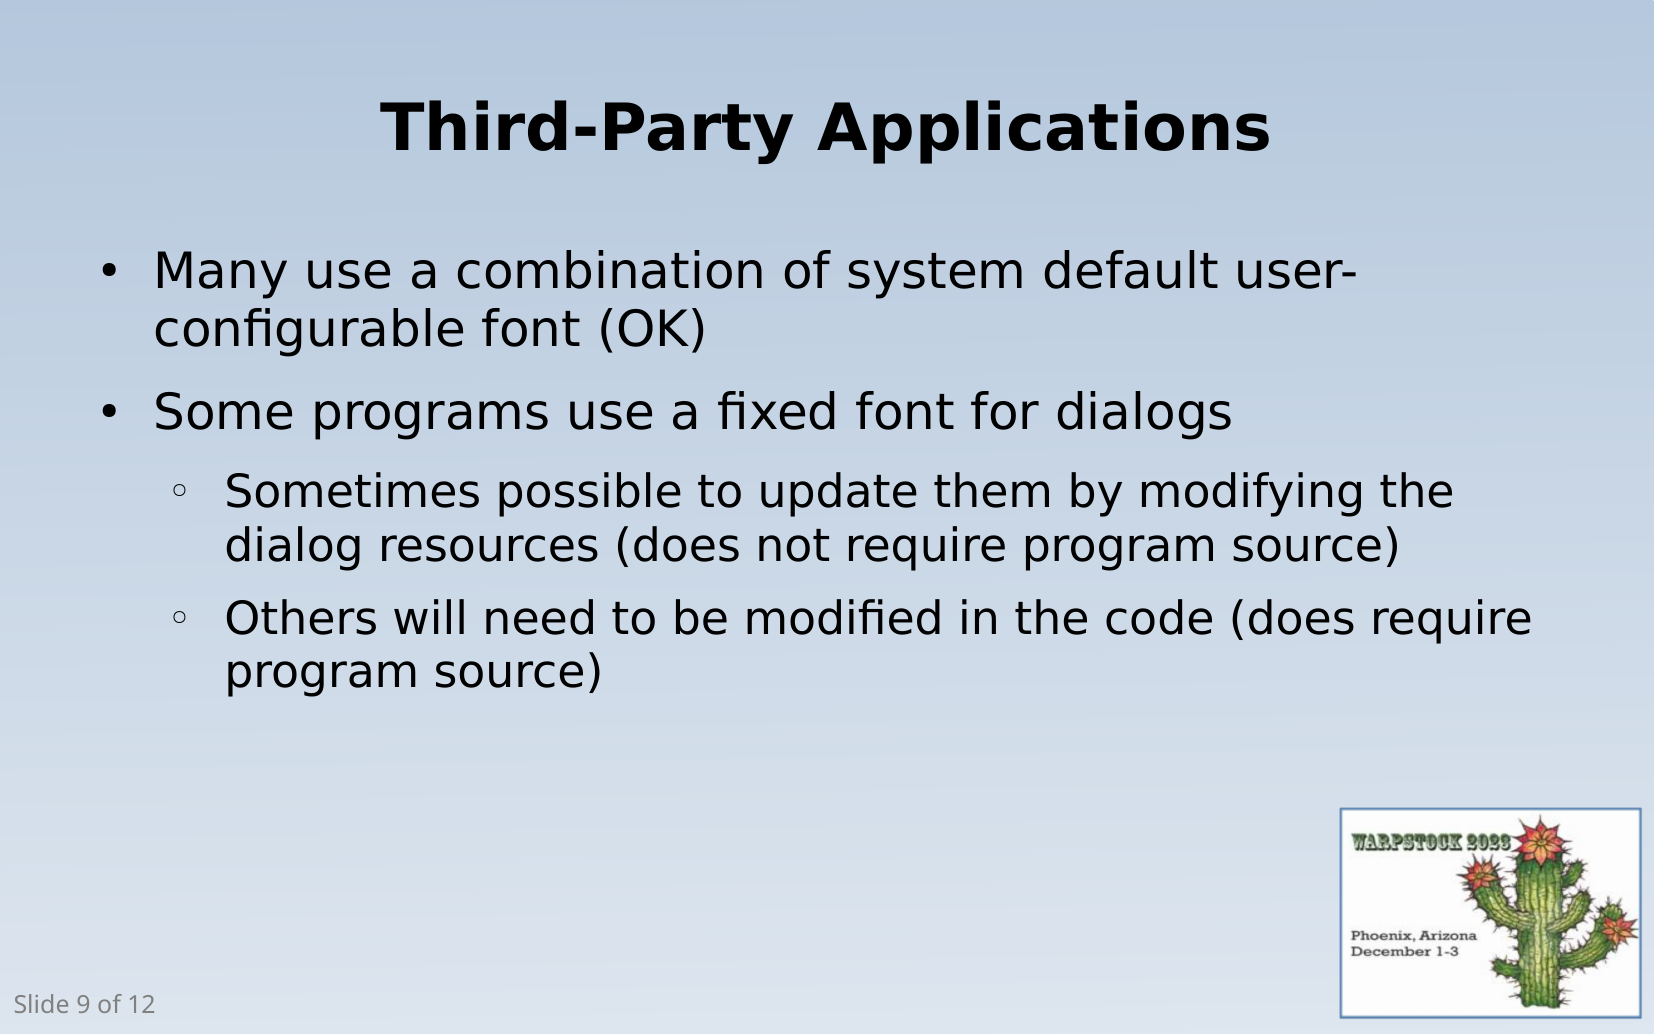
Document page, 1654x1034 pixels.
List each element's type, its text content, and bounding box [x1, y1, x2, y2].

list Many use a combination of system default user-configurable font (OK) Some programs use a fixed font for dialogs Sometimes possible to update them by modifying the dialog resources (does not require program source) Others will need to be modified in the code (does require program source) [82, 241, 1571, 842]
title Third-Party Applications [82, 41, 1571, 214]
picture [1343, 811, 1639, 1015]
